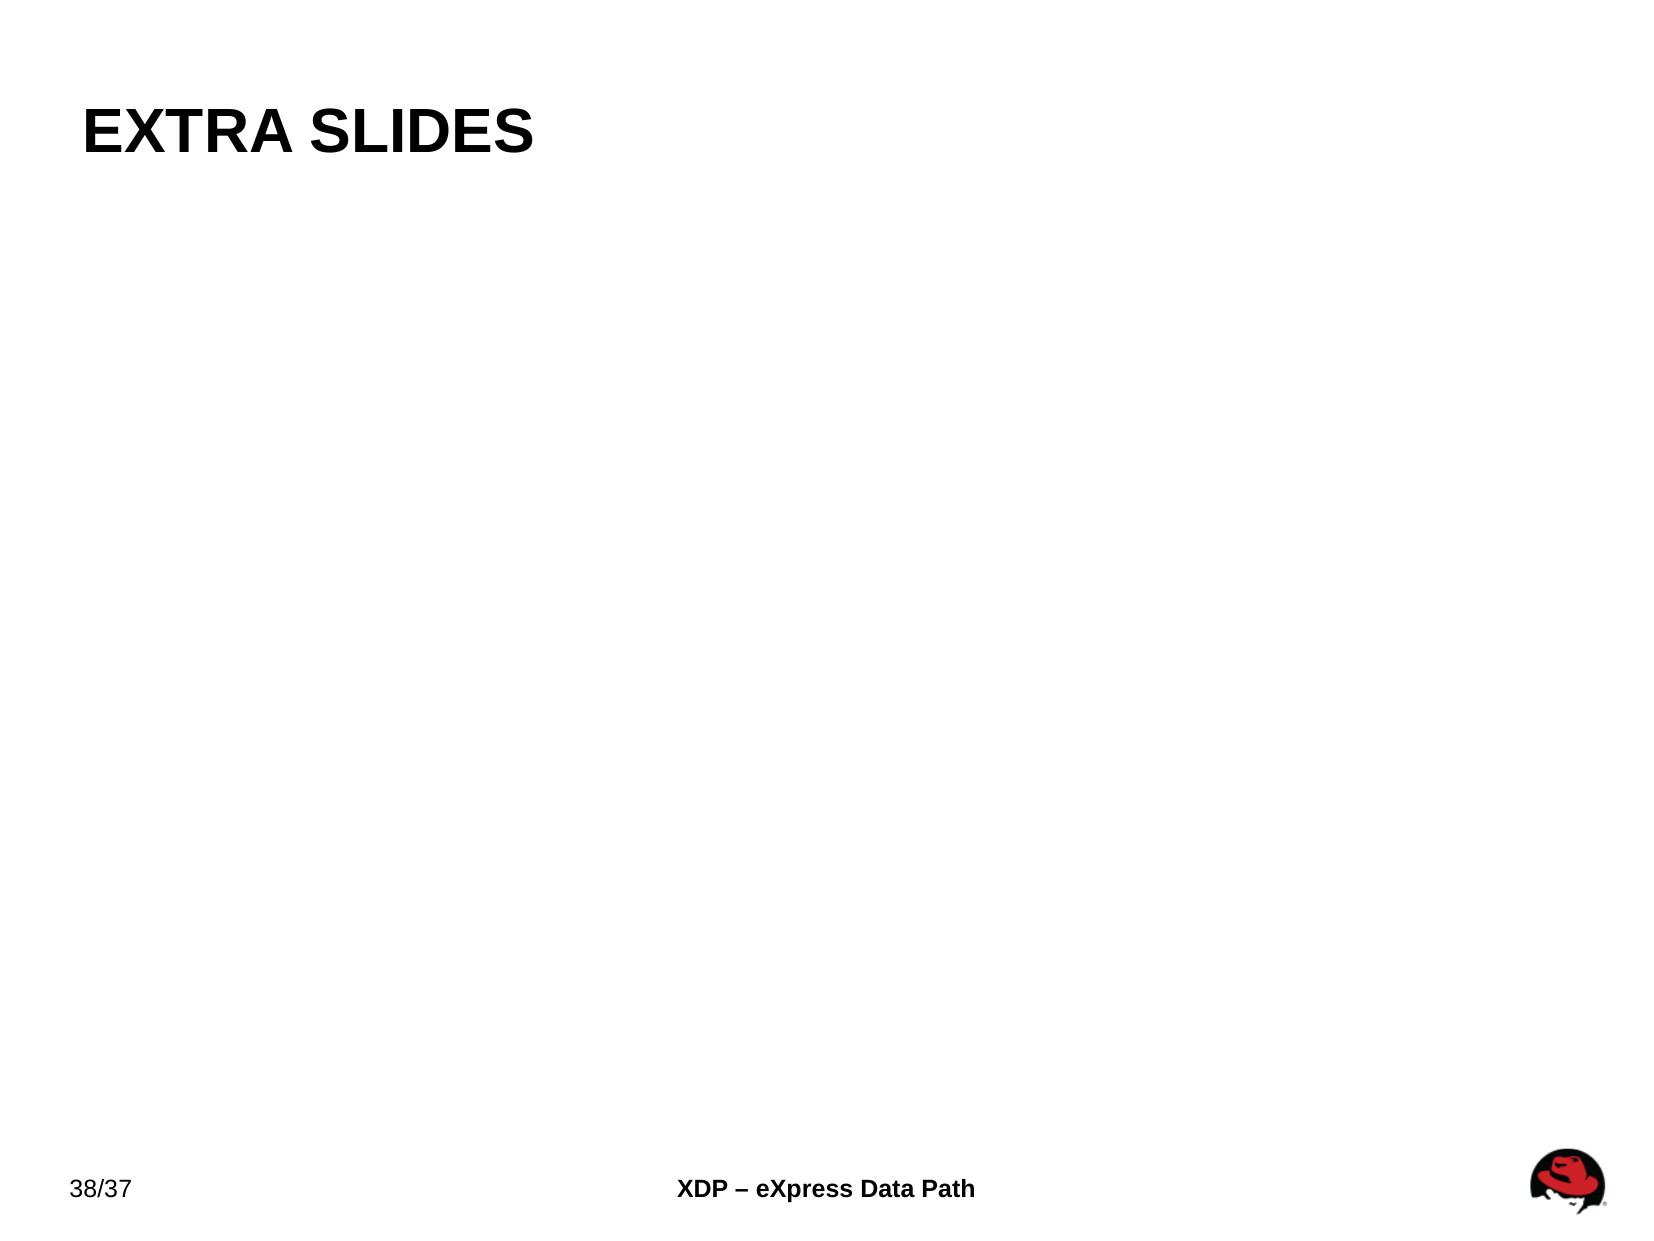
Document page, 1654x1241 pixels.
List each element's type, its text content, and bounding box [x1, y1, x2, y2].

title EXTRA SLIDES [82, 37, 1571, 226]
picture [1529, 1146, 1613, 1224]
